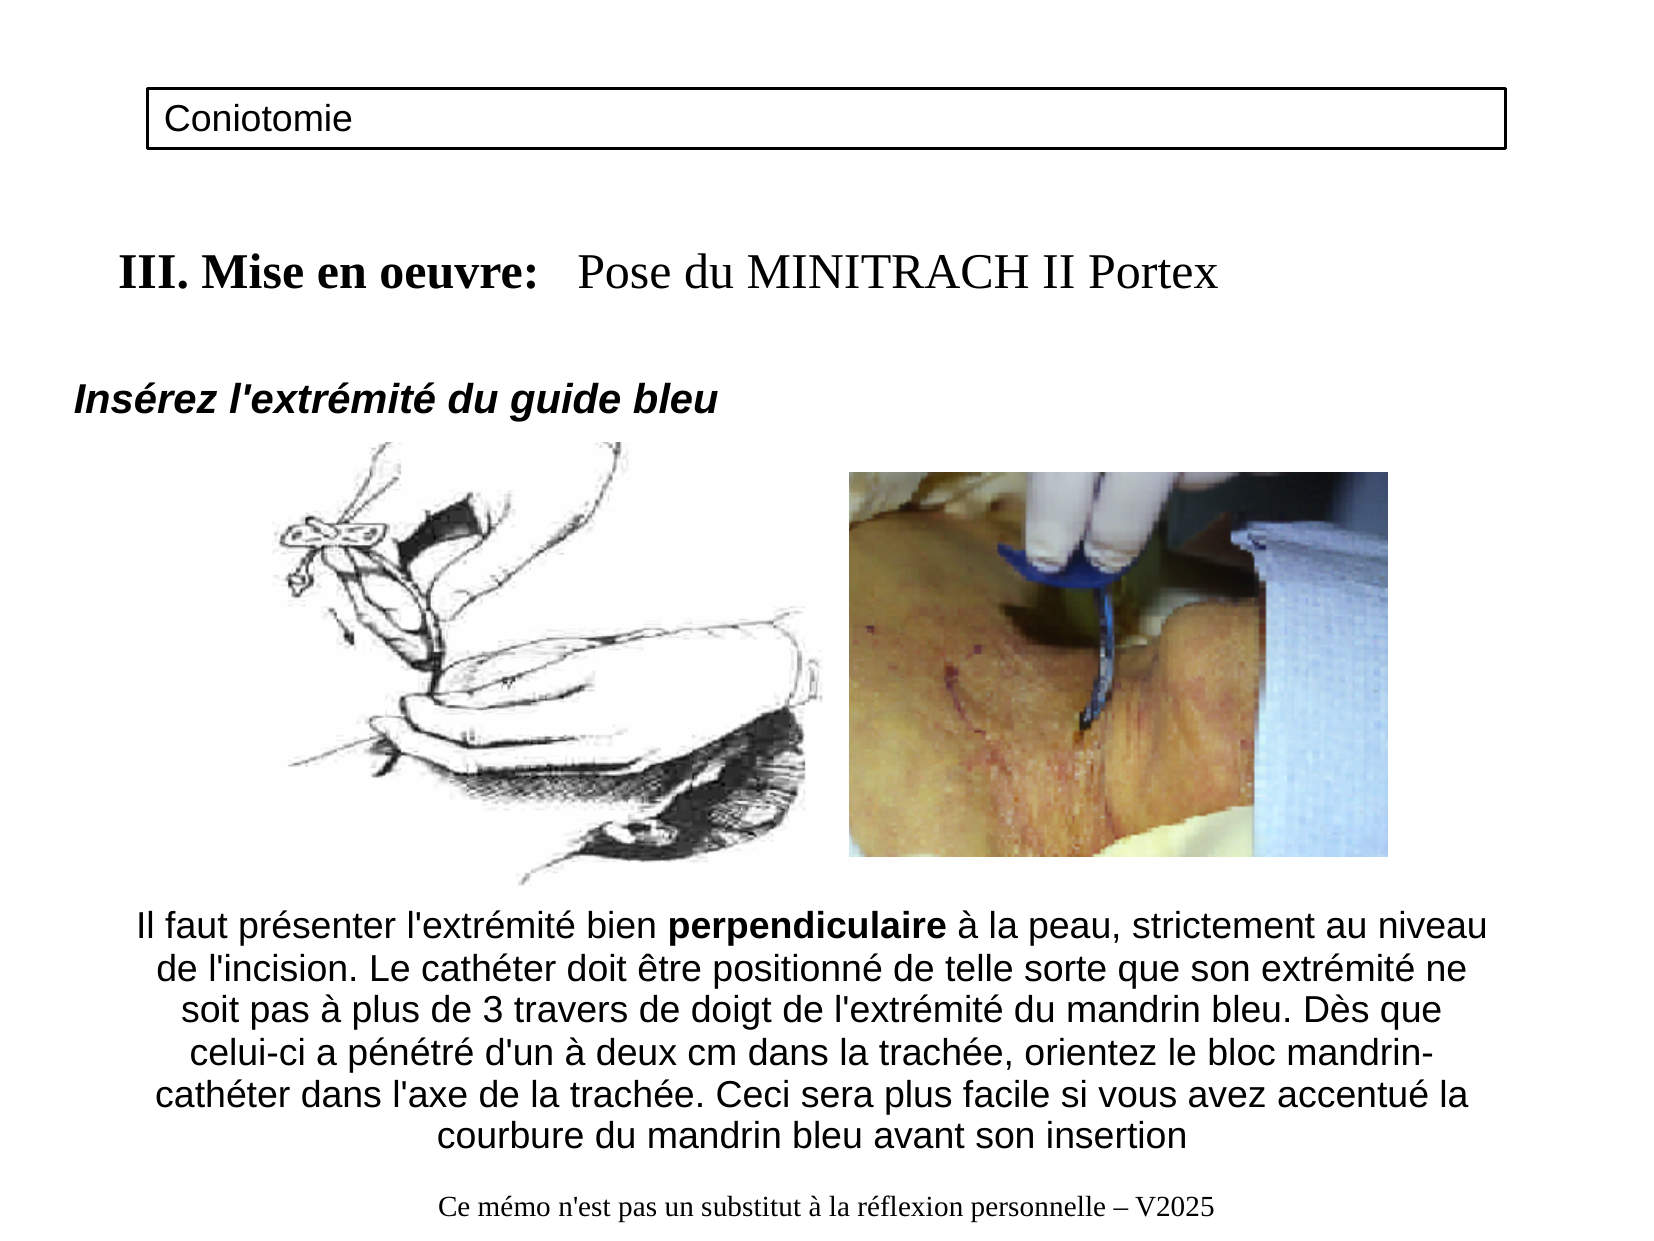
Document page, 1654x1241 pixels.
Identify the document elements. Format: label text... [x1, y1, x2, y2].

text_box III. Mise en oeuvre: Pose du MINITRACH II Portex [103, 236, 1518, 309]
picture [265, 442, 1388, 889]
text_box Il faut présenter l'extrémité bien perpendiculaire à la peau, strictement au niveau de l'incision. Le cathéter doit être positionné de telle sorte que son extrémité ne soit pas à plus de 3 travers de doigt de l'extrémité du mandrin bleu. Dès que celui-ci a pénétré d'un à deux cm dans la trachée, orientez le bloc mandrin-cathéter dans l'axe de la trachée. Ceci sera plus facile si vous avez accentué la courbure du mandrin bleu avant son insertion [118, 897, 1506, 1166]
text_box Coniotomie [147, 88, 1506, 149]
text_box Insérez l'extrémité du guide bleu [59, 368, 1182, 431]
text_box Ce mémo n'est pas un substitut à la réflexion personnelle – V2025 [358, 1182, 1296, 1231]
